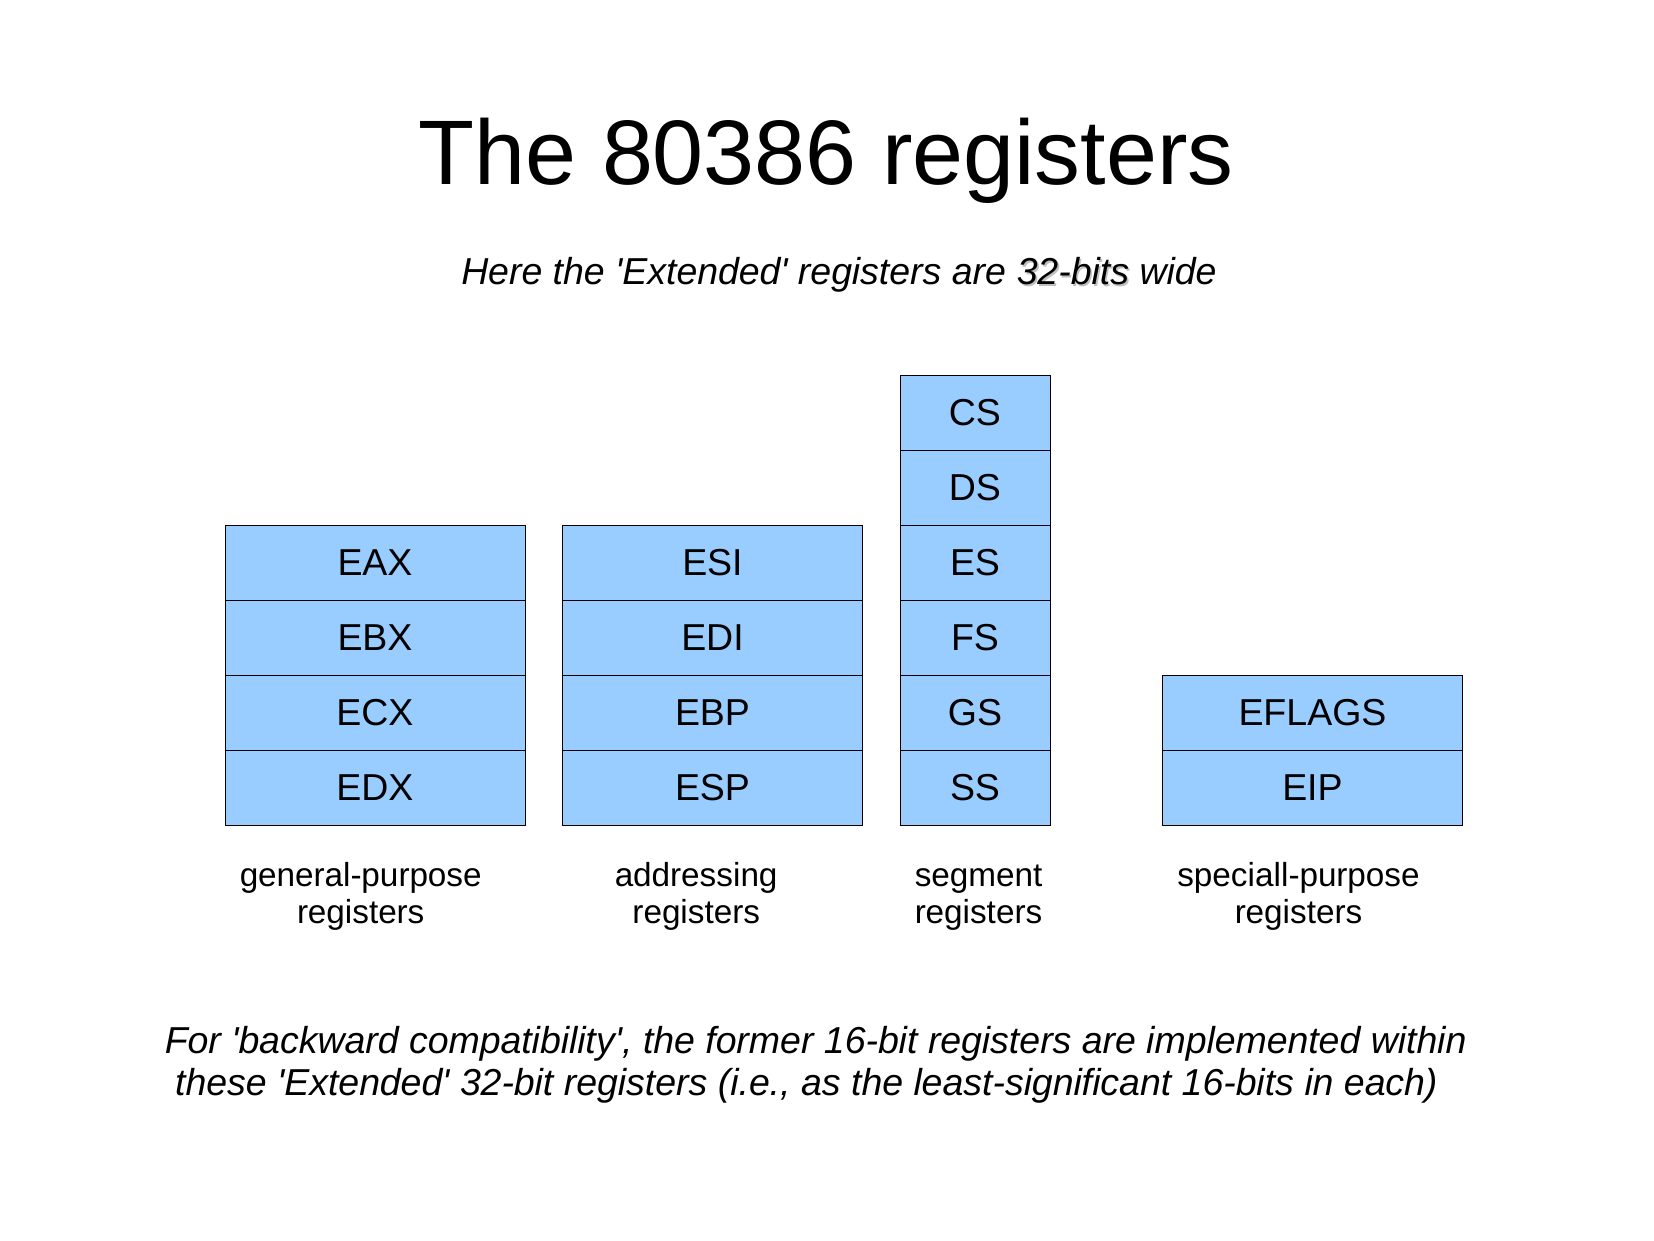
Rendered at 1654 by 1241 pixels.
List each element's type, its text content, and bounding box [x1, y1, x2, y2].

text_box EBP [562, 675, 863, 750]
text_box SS [900, 750, 1051, 826]
text_box general-purpose registers [225, 848, 497, 938]
text_box CS [900, 375, 1051, 450]
text_box GS [900, 675, 1051, 750]
text_box EIP [1162, 750, 1463, 826]
text_box FS [900, 600, 1051, 675]
text_box ECX [225, 675, 526, 750]
text_box For 'backward compatibility', the former 16-bit registers are implemented within these 'Extended' 32-bit registers (i.e., as the least-significant 16-bits in each) [150, 1012, 1482, 1112]
text_box EFLAGS [1162, 675, 1463, 750]
text_box ESP [562, 750, 863, 826]
text_box ESI [562, 525, 863, 600]
text_box addressing registers [600, 848, 793, 938]
title The 80386 registers [82, 49, 1571, 257]
text_box EDI [562, 600, 863, 675]
text_box ES [900, 525, 1051, 600]
text_box EBX [225, 600, 526, 675]
text_box speciall-purpose registers [1162, 848, 1435, 938]
text_box EAX [225, 525, 526, 600]
text_box Here the 'Extended' registers are 32-bits wide [446, 243, 1232, 301]
text_box segment registers [900, 848, 1058, 938]
text_box DS [900, 450, 1051, 525]
text_box EDX [225, 750, 526, 826]
